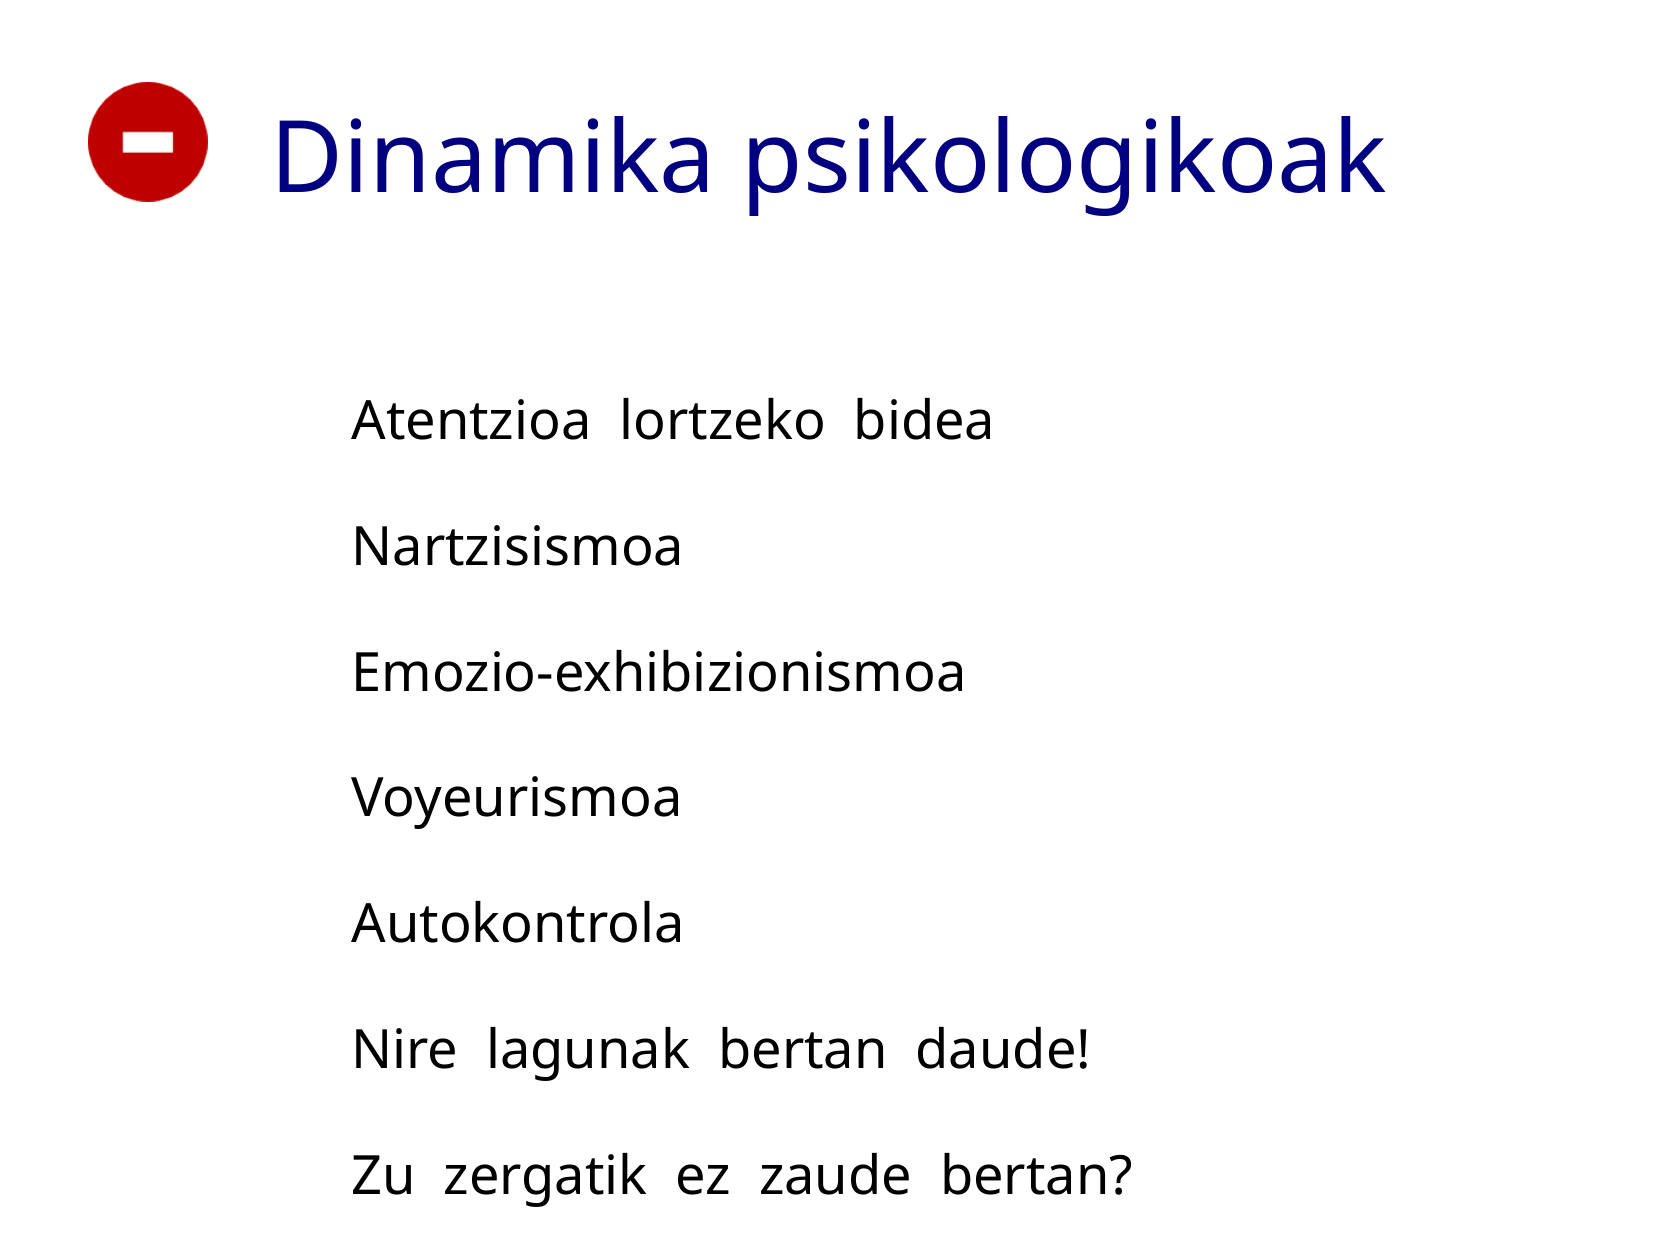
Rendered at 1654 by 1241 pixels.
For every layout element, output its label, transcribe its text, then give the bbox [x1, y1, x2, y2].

picture [88, 82, 208, 202]
text_box Atentzioa lortzeko bidea Nartzisismoa Emozio-exhibizionismoa Voyeurismoa Autokontrola Nire lagunak bertan daude! Zu zergatik ez zaude bertan? [336, 322, 1489, 1125]
text_box Dinamika psikologikoak [256, 77, 1541, 210]
